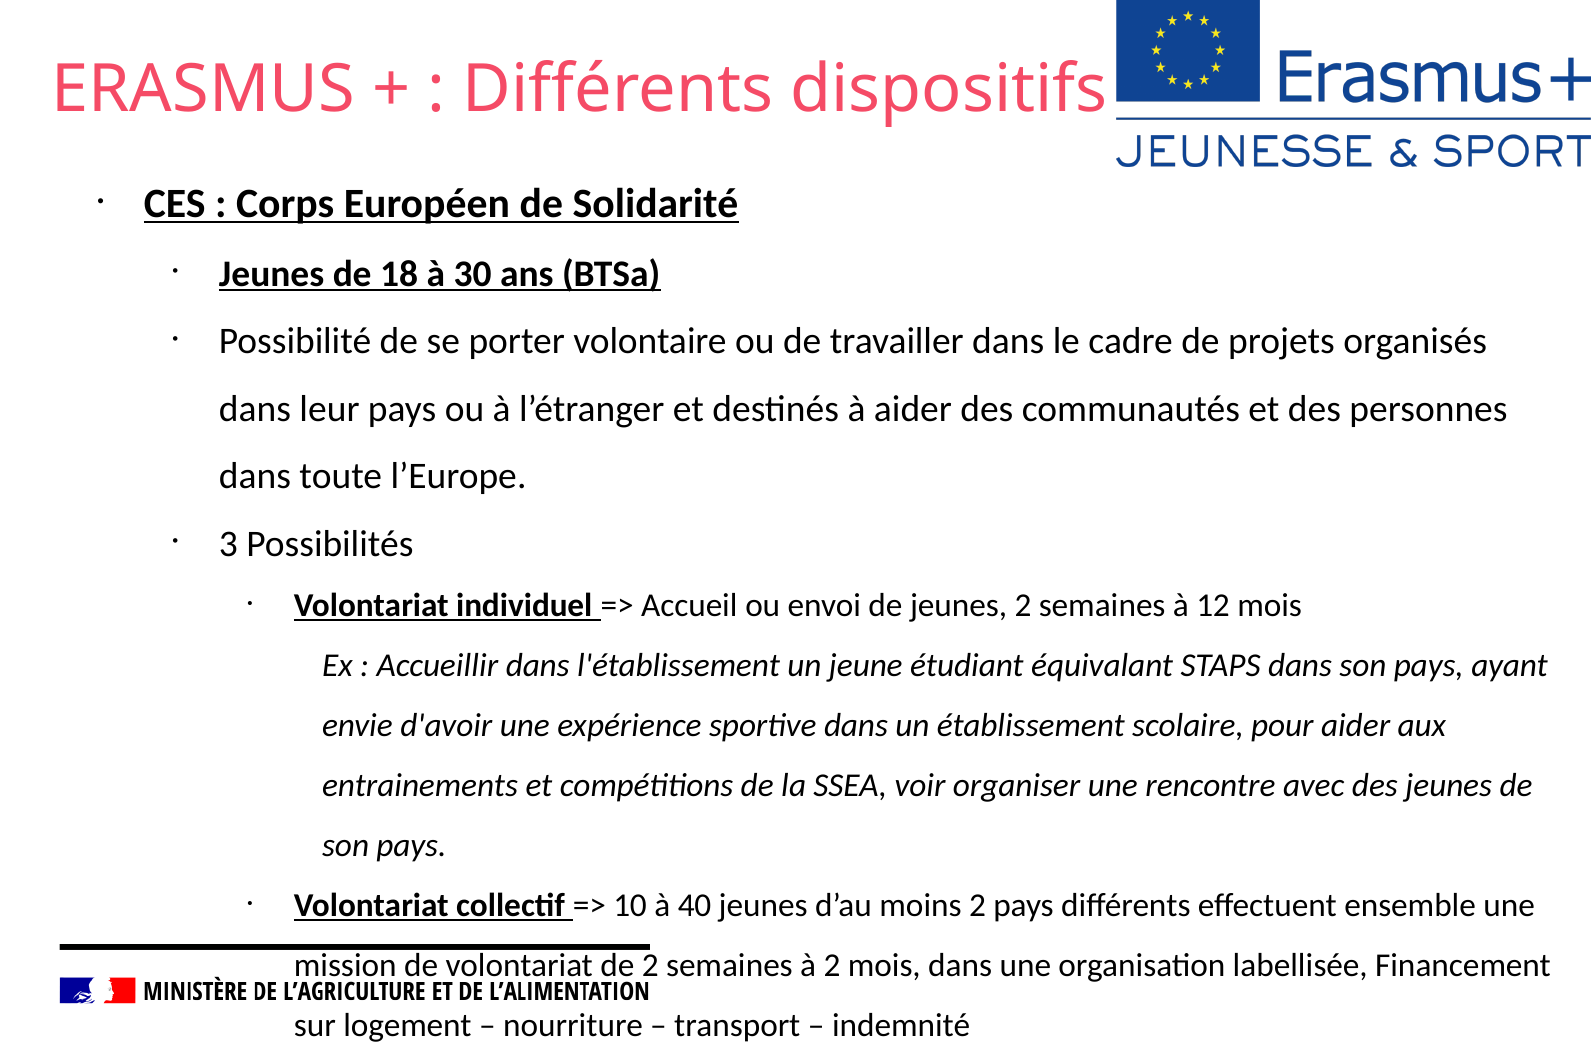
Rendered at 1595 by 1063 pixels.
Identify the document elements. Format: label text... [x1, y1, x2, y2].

title ERASMUS + : Différents dispositifs [36, 37, 1116, 230]
picture [1116, 0, 1591, 167]
picture [59, 944, 650, 1004]
text_box CES : Corps Européen de Solidarité Jeunes de 18 à 30 ans (BTSa) Possibilité de se porter volontaire ou de travailler dans le cadre de projets organisés dans leur pays ou à l’étranger et destinés à aider des communautés et des personnes dans toute l’Europe. 3 Possibilités Volontariat individuel => Accueil ou envoi de jeunes, 2 semaines à 12 mois Ex : Accueillir dans l'établissement un jeune étudiant équivalant STAPS dans son pays, ayant envie d'avoir une expérience sportive dans un établissement scolaire, pour aider aux entrainements et compétitions de la SSEA, voir organiser une rencontre avec des jeunes de son pays. Volontariat collectif => 10 à 40 jeunes d’au moins 2 pays différents effectuent ensemble une mission de volontariat de 2 semaines à 2 mois, dans une organisation labellisée, Financement sur logement – nourriture – transport – indemnité Ex : Faire une randonnée d'une semaine en Italie, dans les montagnes avec un groupe de jeunes Italiens pour partager des moments sportifs et créer une ouverture culturelle et des échanges. Travail en amont pour preparation et en aval pour restitution. [82, 143, 1569, 971]
